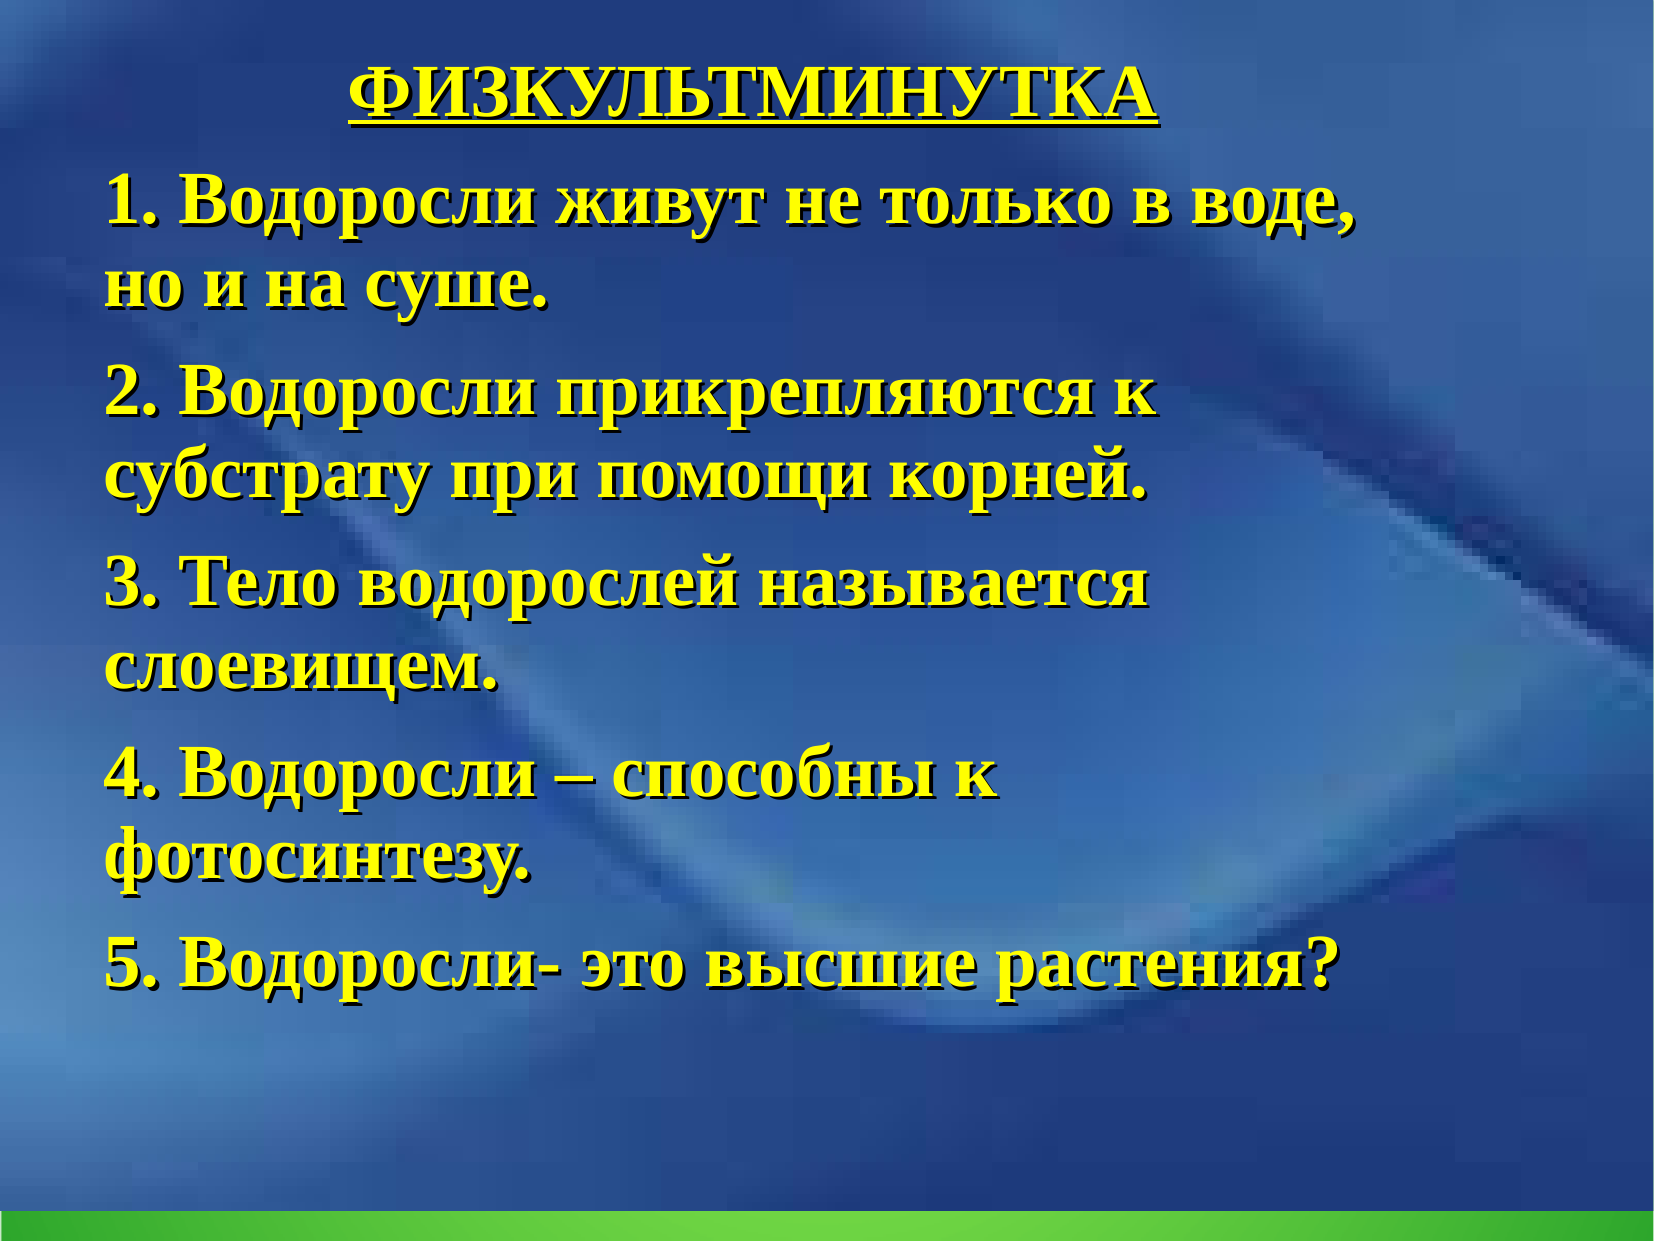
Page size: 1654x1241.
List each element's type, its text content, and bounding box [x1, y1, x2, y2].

text_box ФИЗКУЛЬТМИНУТКА 1. Водоросли живут не только в воде, но и на суше. 2. Водоросли прикрепляются к субстрату при помощи корней. 3. Тело водорослей называется слоевищем. 4. Водоросли – способны к фотосинтезу. 5. Водоросли- это высшие растения? [88, 41, 1418, 1182]
picture [0, 0, 1654, 1241]
